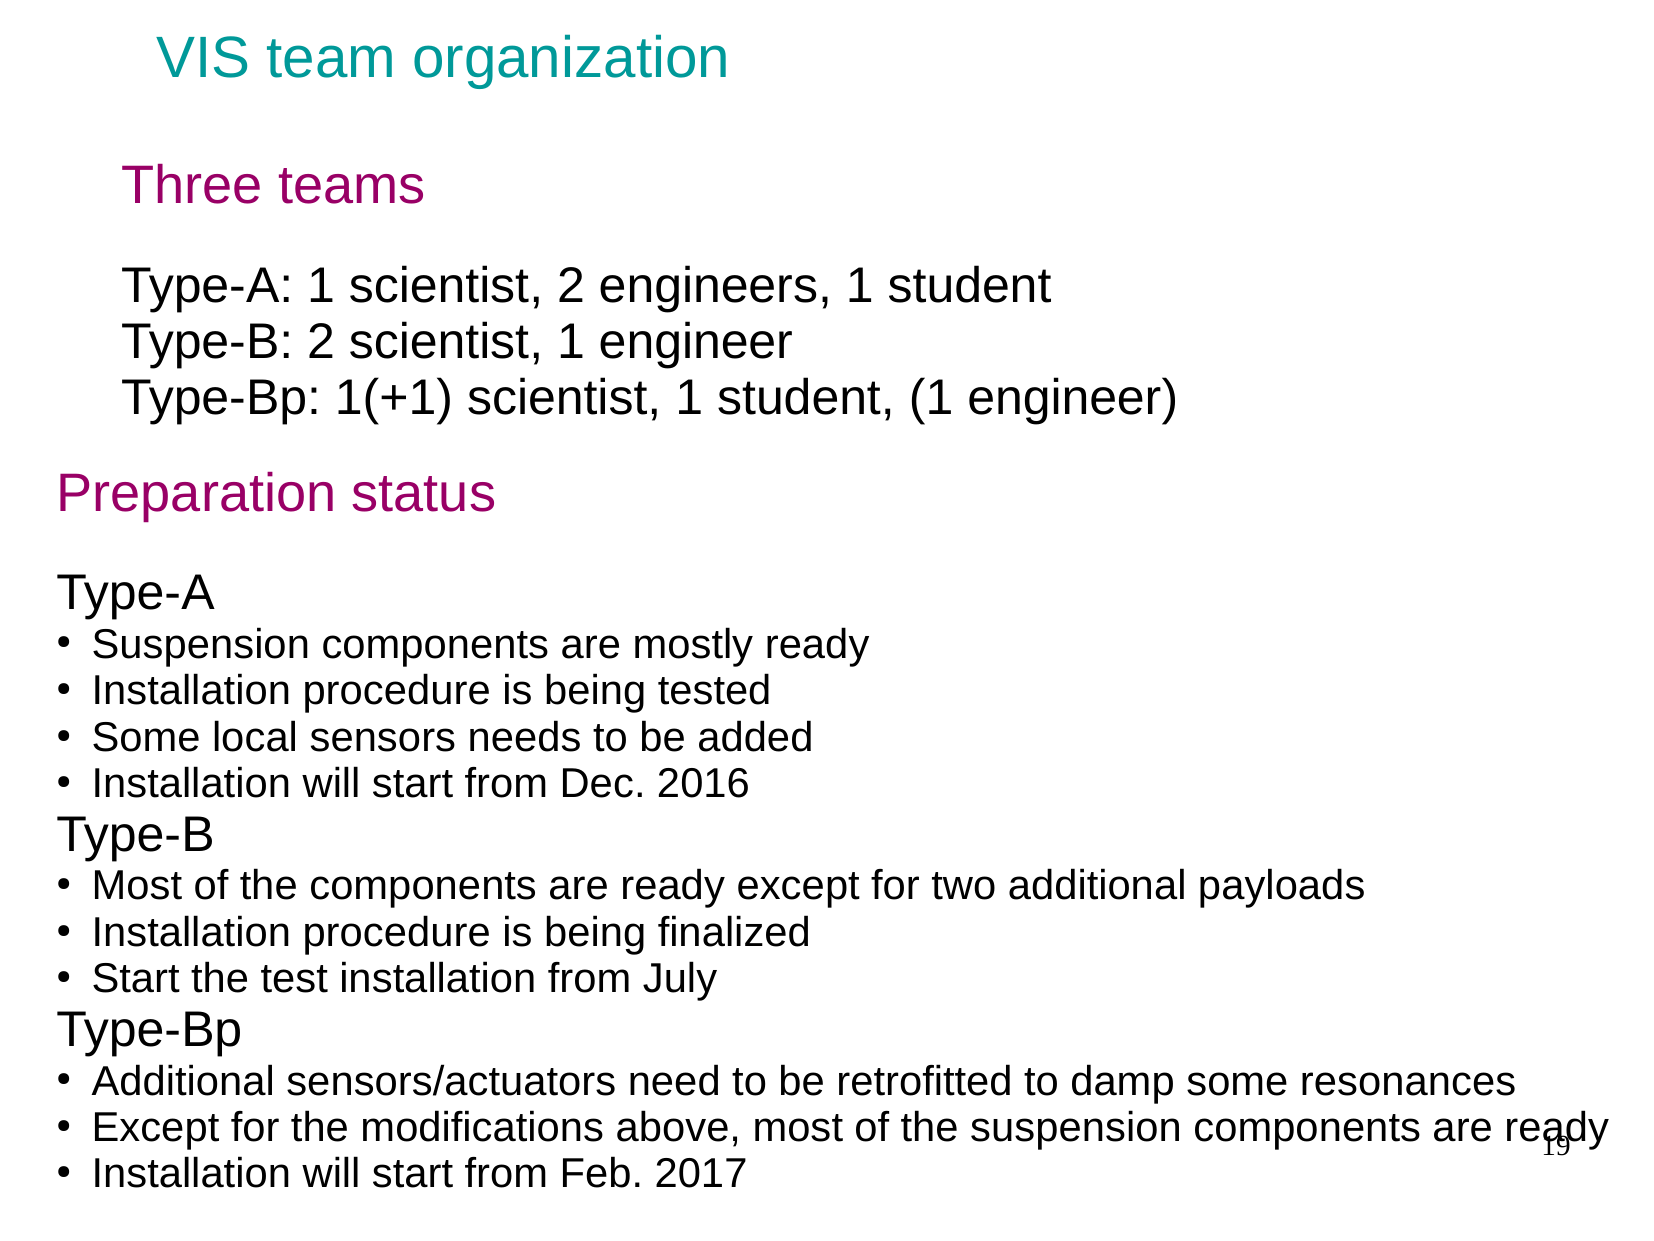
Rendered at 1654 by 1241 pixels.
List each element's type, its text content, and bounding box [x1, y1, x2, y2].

text_box VIS team organization [141, 17, 746, 98]
text_box Preparation status Type-A Suspension components are mostly ready Installation procedure is being tested Some local sensors needs to be added Installation will start from Dec. 2016 Type-B Most of the components are ready except for two additional payloads Installation procedure is being finalized Start the test installation from July Type-Bp Additional sensors/actuators need to be retrofitted to damp some resonances Except for the modifications above, most of the suspension components are ready Installation will start from Feb. 2017 [41, 454, 1625, 1208]
text_box Three teams Type-A: 1 scientist, 2 engineers, 1 student Type-B: 2 scientist, 1 engineer Type-Bp: 1(+1) scientist, 1 student, (1 engineer) [106, 147, 1194, 433]
